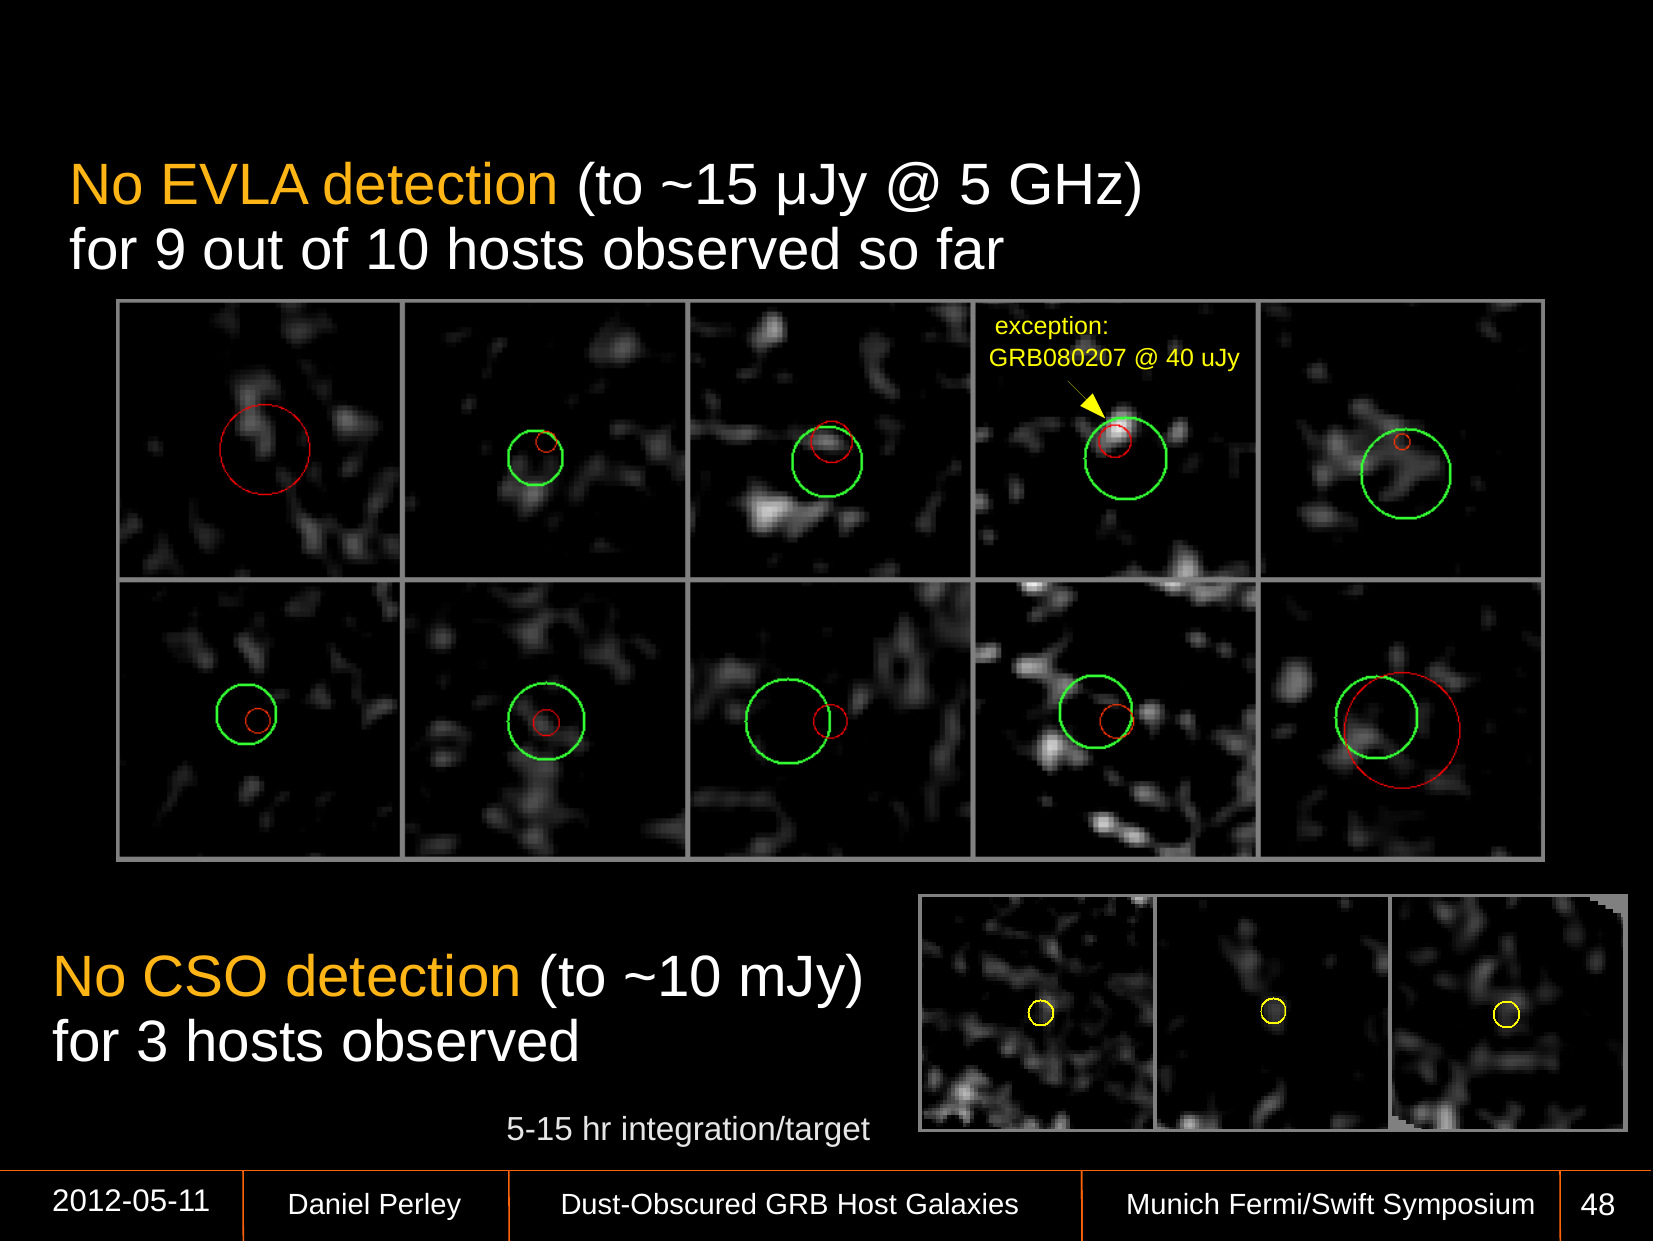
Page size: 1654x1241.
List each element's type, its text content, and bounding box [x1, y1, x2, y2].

text_box No EVLA detection (to ~15 μJy @ 5 GHz) for 9 out of 10 hosts observed so far [55, 144, 1631, 289]
picture [918, 894, 1628, 1132]
text_box 5-15 hr integration/target [491, 1103, 895, 1156]
text_box No CSO detection (to ~10 mJy) for 3 hosts observed [37, 936, 901, 1082]
text_box exception: GRB080207 @ 40 uJy [972, 304, 1279, 380]
picture [116, 299, 1545, 862]
